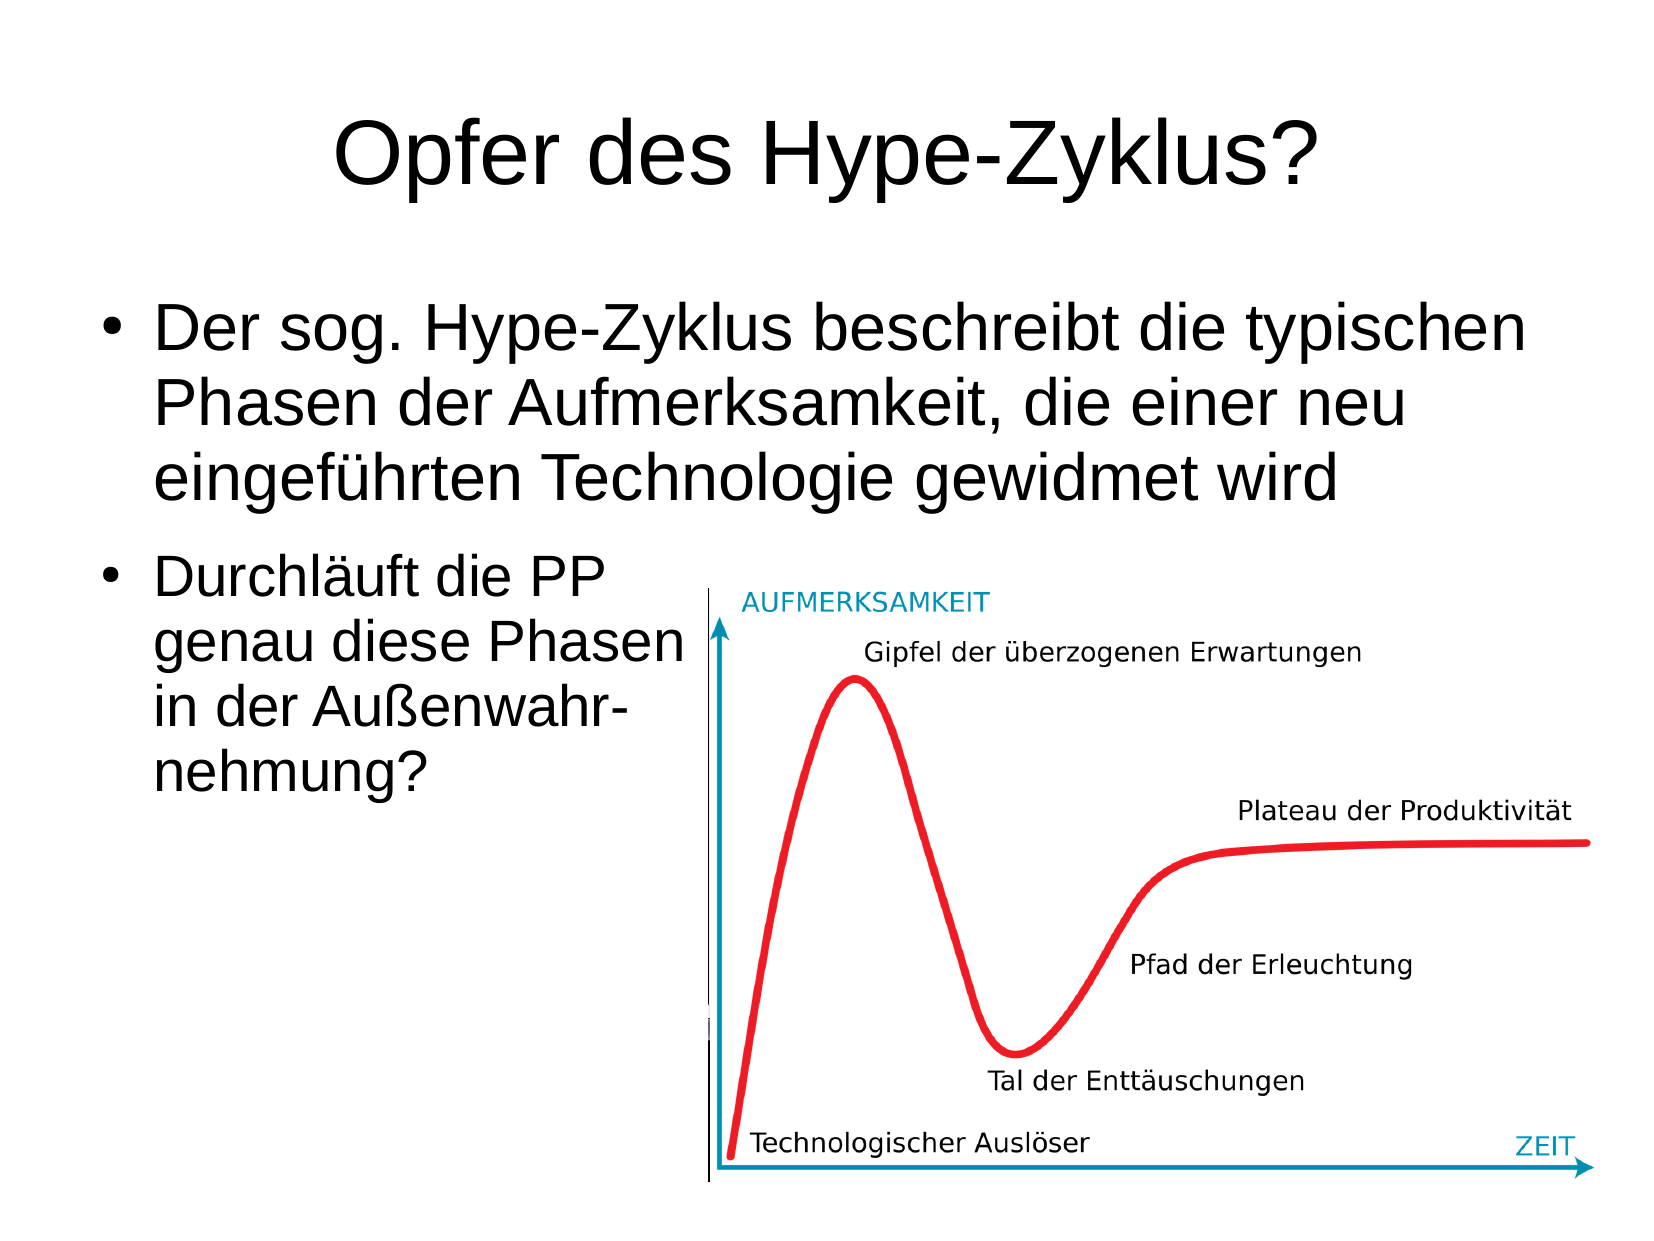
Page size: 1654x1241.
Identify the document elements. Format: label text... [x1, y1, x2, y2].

list Der sog. Hype-Zyklus beschreibt die typischen Phasen der Aufmerksamkeit, die einer neu eingeführten Technologie gewidmet wird Durchläuft die PP genau diese Phasen in der Außenwahr- nehmung? [82, 290, 1571, 1010]
title Opfer des Hype-Zyklus? [82, 49, 1571, 257]
picture [708, 588, 1595, 1182]
